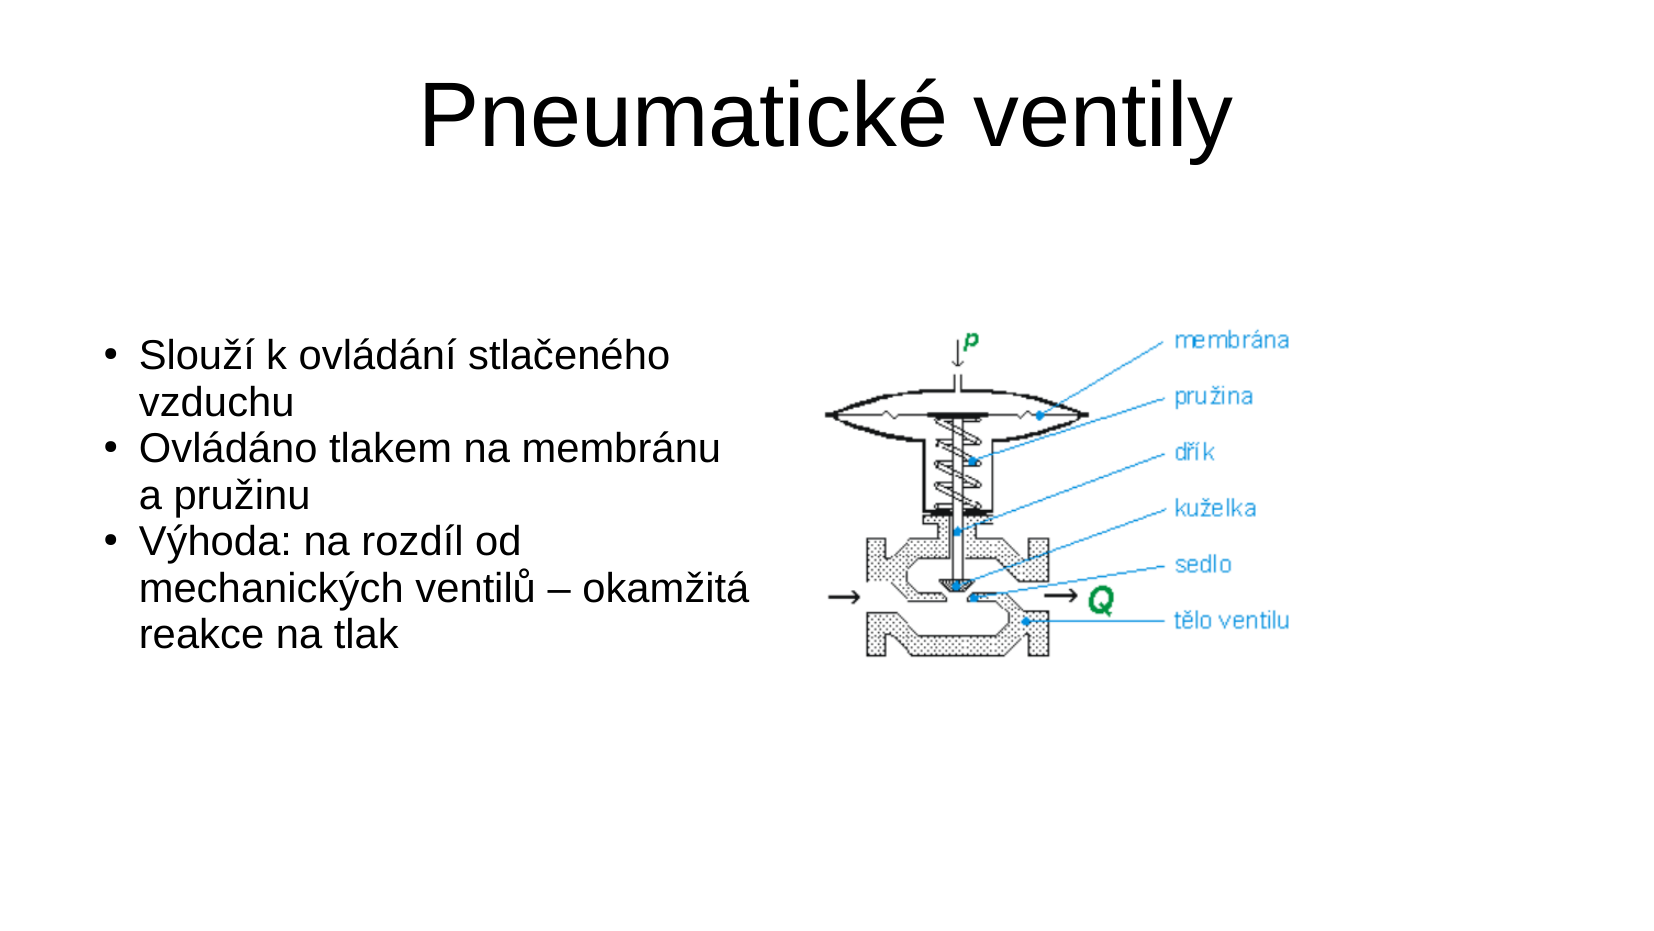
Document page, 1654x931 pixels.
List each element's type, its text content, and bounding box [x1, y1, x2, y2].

picture [797, 295, 1300, 714]
title Pneumatické ventily [82, 37, 1571, 193]
text_box Slouží k ovládání stlačeného vzduchu Ovládáno tlakem na membránu a pružinu Výhoda: na rozdíl od mechanických ventilů – okamžitá reakce na tlak [88, 324, 768, 665]
